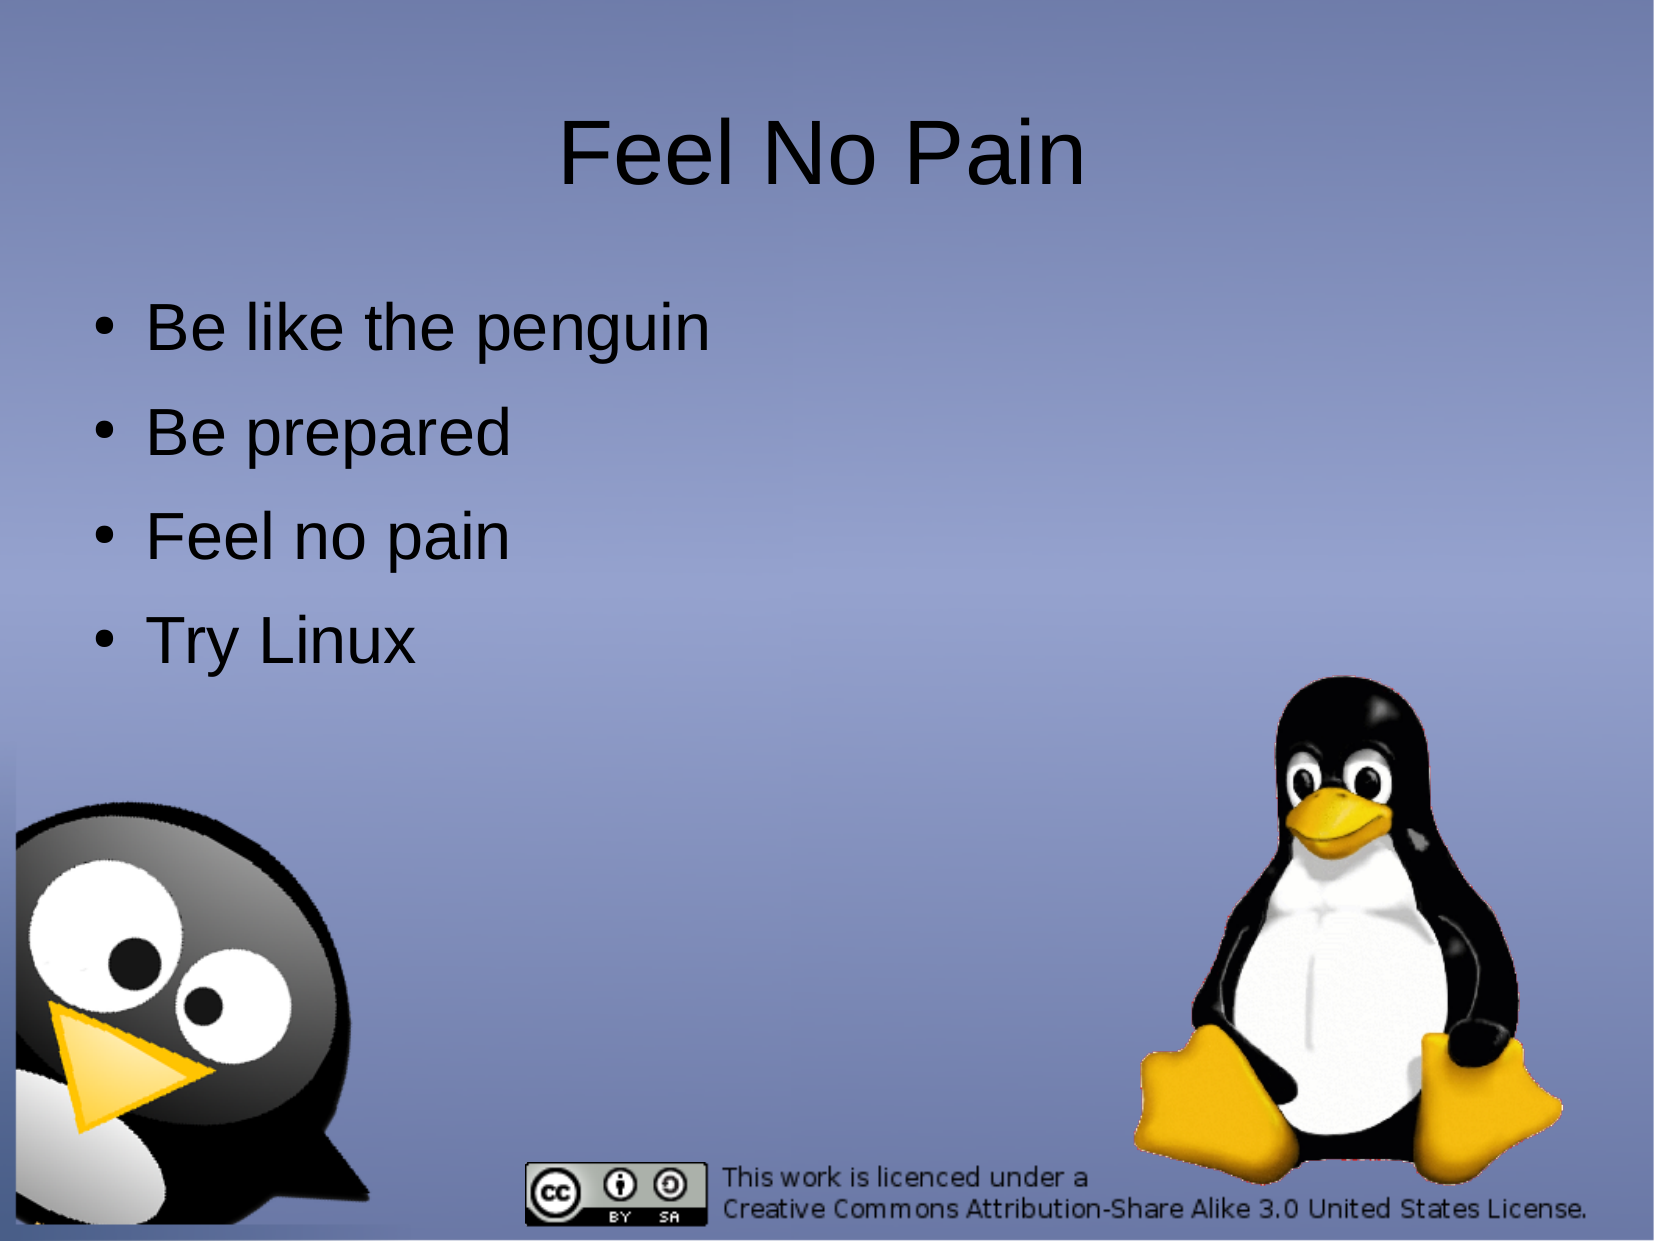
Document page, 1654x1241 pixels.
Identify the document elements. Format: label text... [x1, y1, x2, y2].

title Feel No Pain [75, 49, 1571, 257]
list Be like the penguin Be prepared Feel no pain Try Linux [75, 290, 1571, 1109]
picture [0, 0, 1654, 1241]
